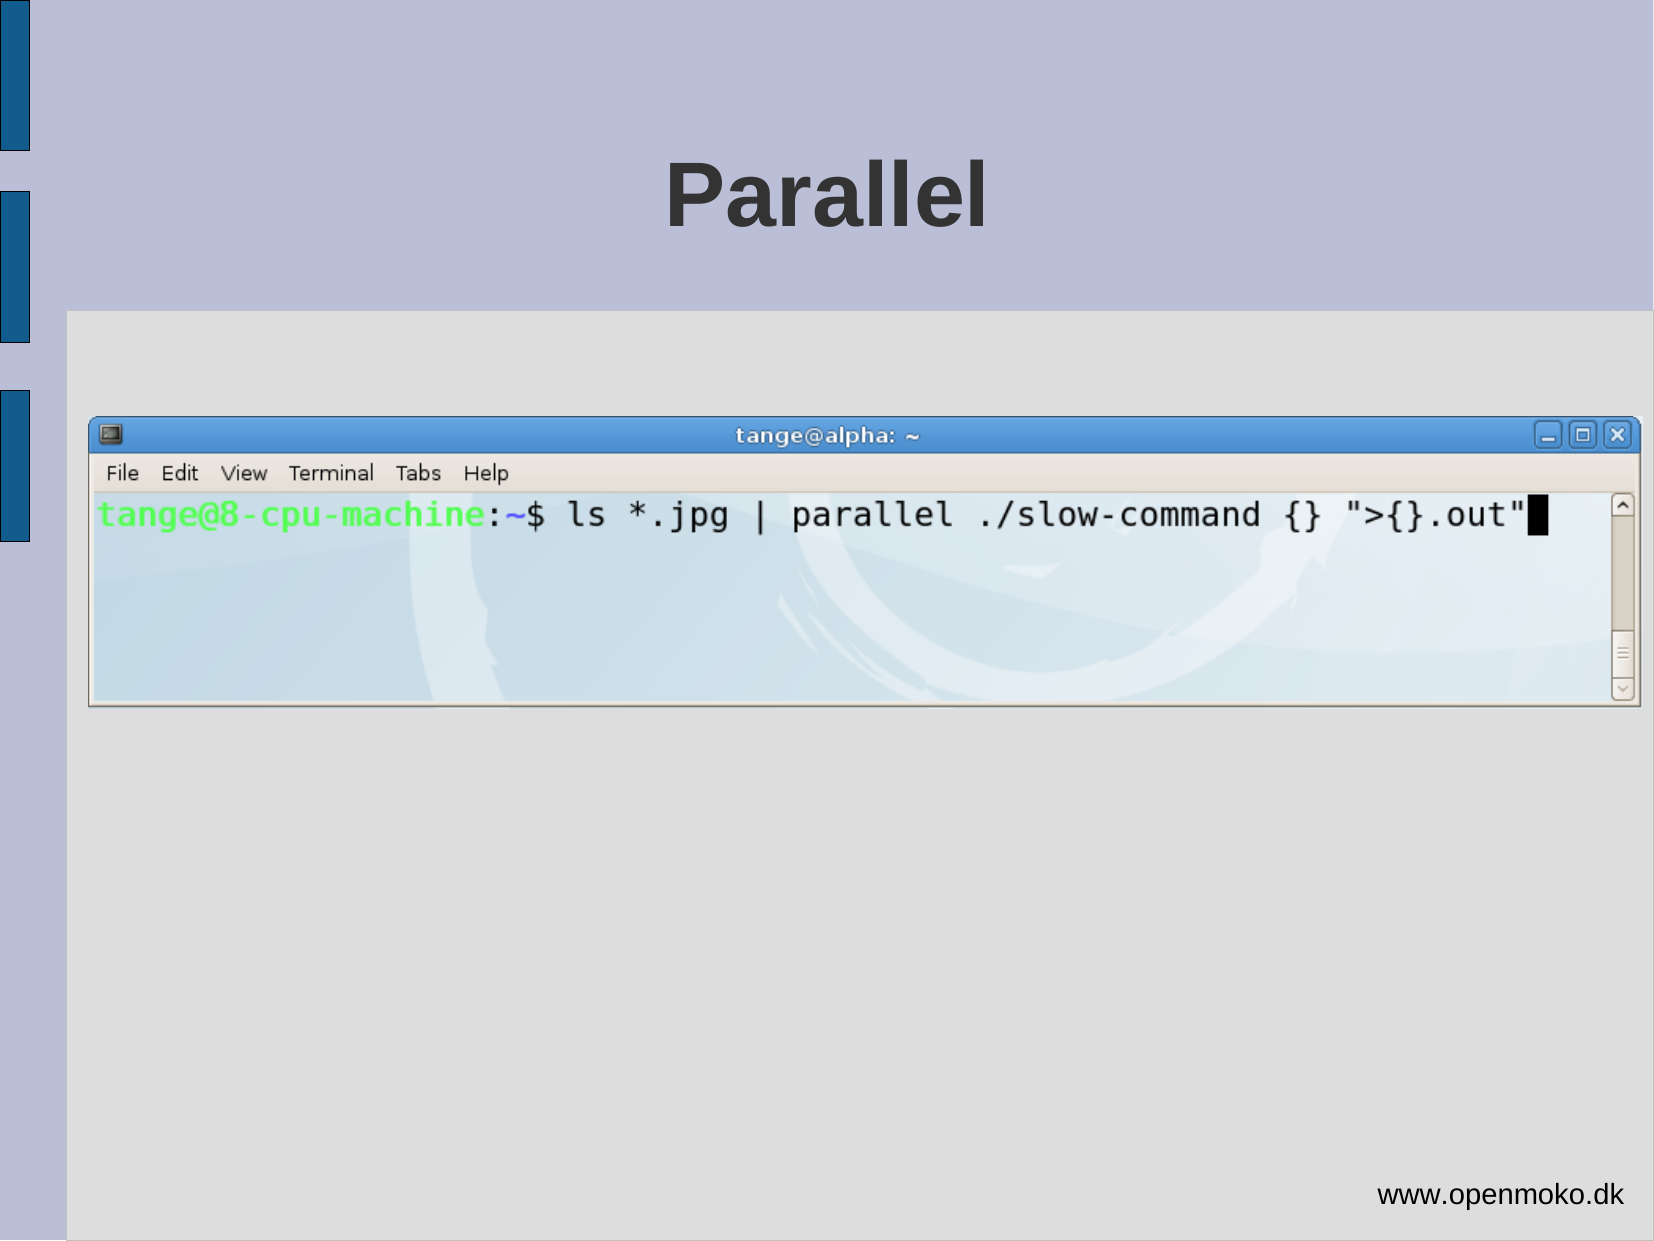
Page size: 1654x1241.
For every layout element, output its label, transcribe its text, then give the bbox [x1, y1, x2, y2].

picture [88, 416, 1643, 709]
title Parallel [121, 91, 1534, 299]
